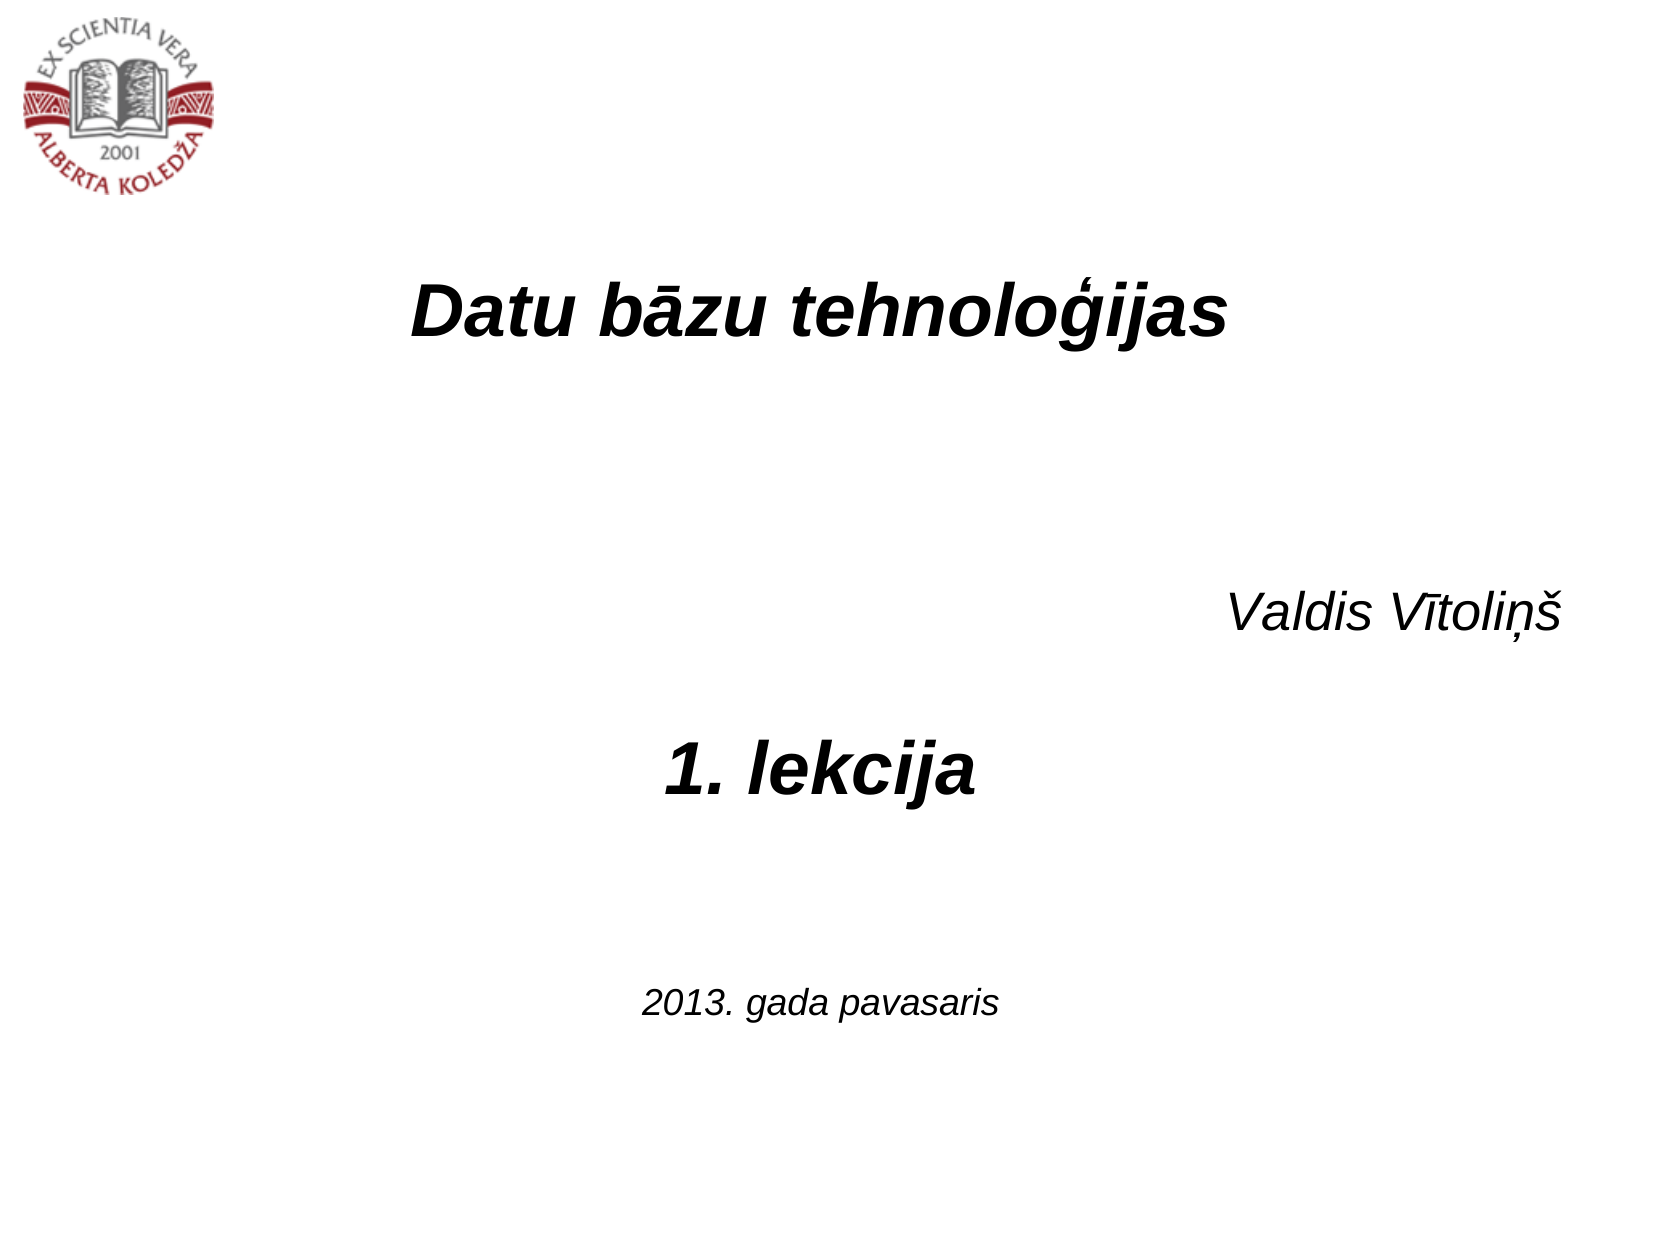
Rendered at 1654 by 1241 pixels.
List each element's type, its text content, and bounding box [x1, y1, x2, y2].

text_box 1. lekcija [649, 720, 993, 819]
picture [23, 17, 214, 195]
subtitle Valdis Vītoliņš [88, 539, 1577, 689]
text_box 2013. gada pavasaris [141, 974, 1501, 1032]
title Datu bāzu tehnoloģijas [76, 235, 1565, 385]
